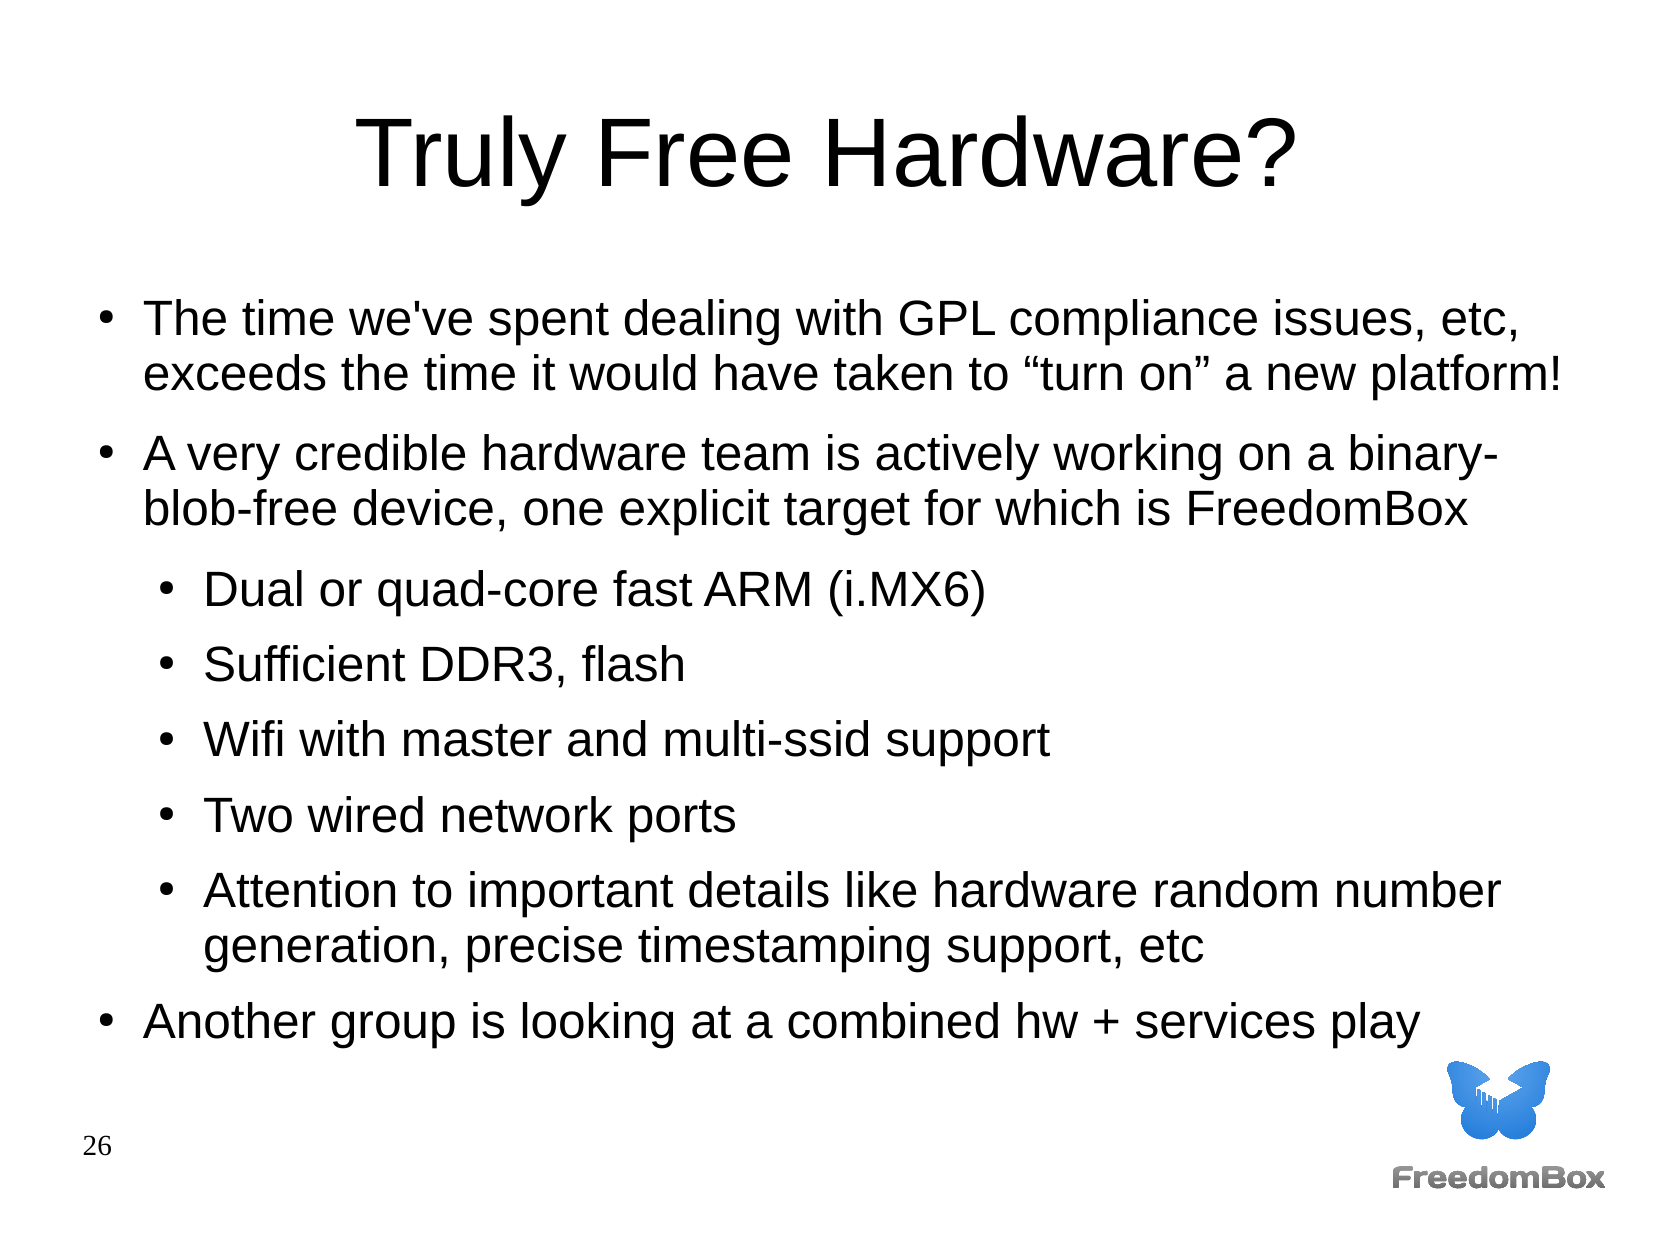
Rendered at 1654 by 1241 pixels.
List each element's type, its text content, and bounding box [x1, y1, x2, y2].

title Truly Free Hardware? [82, 49, 1571, 257]
list The time we've spent dealing with GPL compliance issues, etc, exceeds the time it would have taken to “turn on” a new platform! A very credible hardware team is actively working on a binary-blob-free device, one explicit target for which is FreedomBox Dual or quad-core fast ARM (i.MX6) Sufficient DDR3, flash Wifi with master and multi-ssid support Two wired network ports Attention to important details like hardware random number generation, precise timestamping support, etc Another group is looking at a combined hw + services play [82, 290, 1571, 1109]
